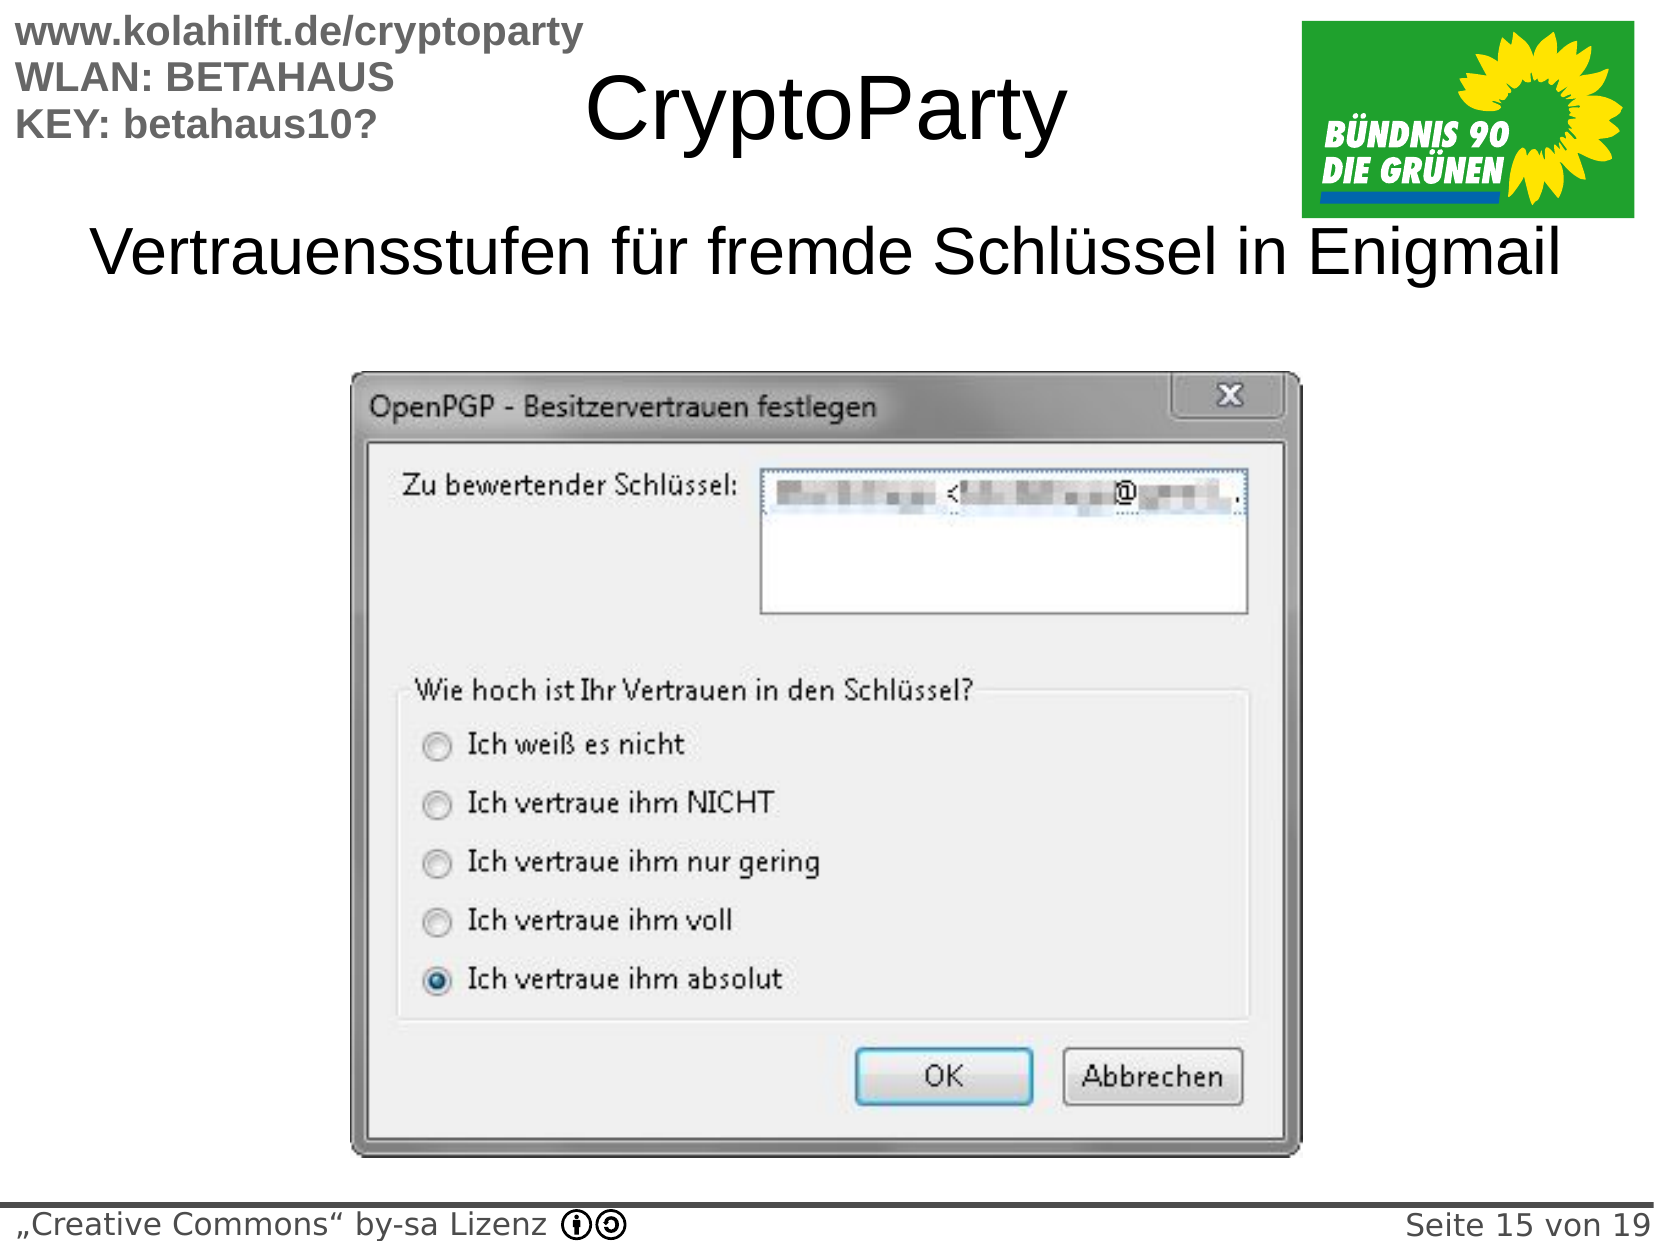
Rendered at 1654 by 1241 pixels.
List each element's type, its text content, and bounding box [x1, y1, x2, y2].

picture [350, 371, 1303, 1158]
text_box Vertrauensstufen für fremde Schlüssel in Enigmail [37, 206, 1616, 353]
